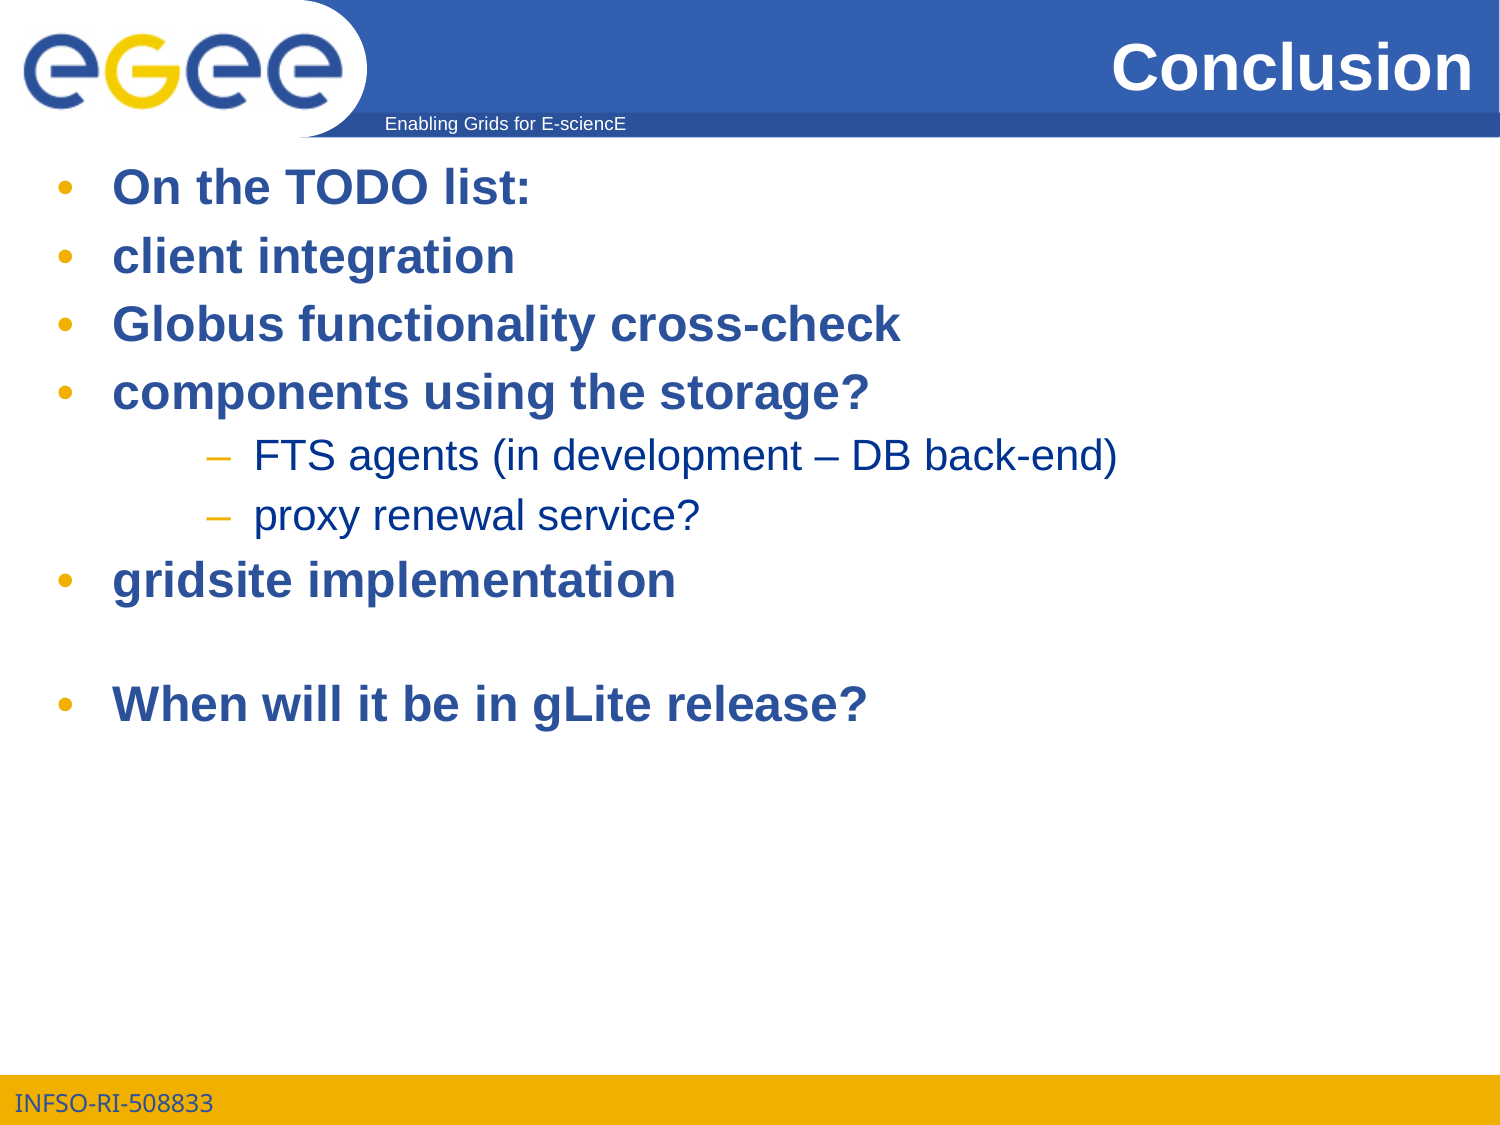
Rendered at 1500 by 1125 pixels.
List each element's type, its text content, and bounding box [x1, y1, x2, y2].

list On the TODO list: client integration Globus functionality cross-check components using the storage? FTS agents (in development – DB back-end) proxy renewal service? gridsite implementation When will it be in gLite release? [56, 159, 1466, 1051]
picture [18, 30, 349, 112]
title Conclusion [369, 10, 1475, 124]
